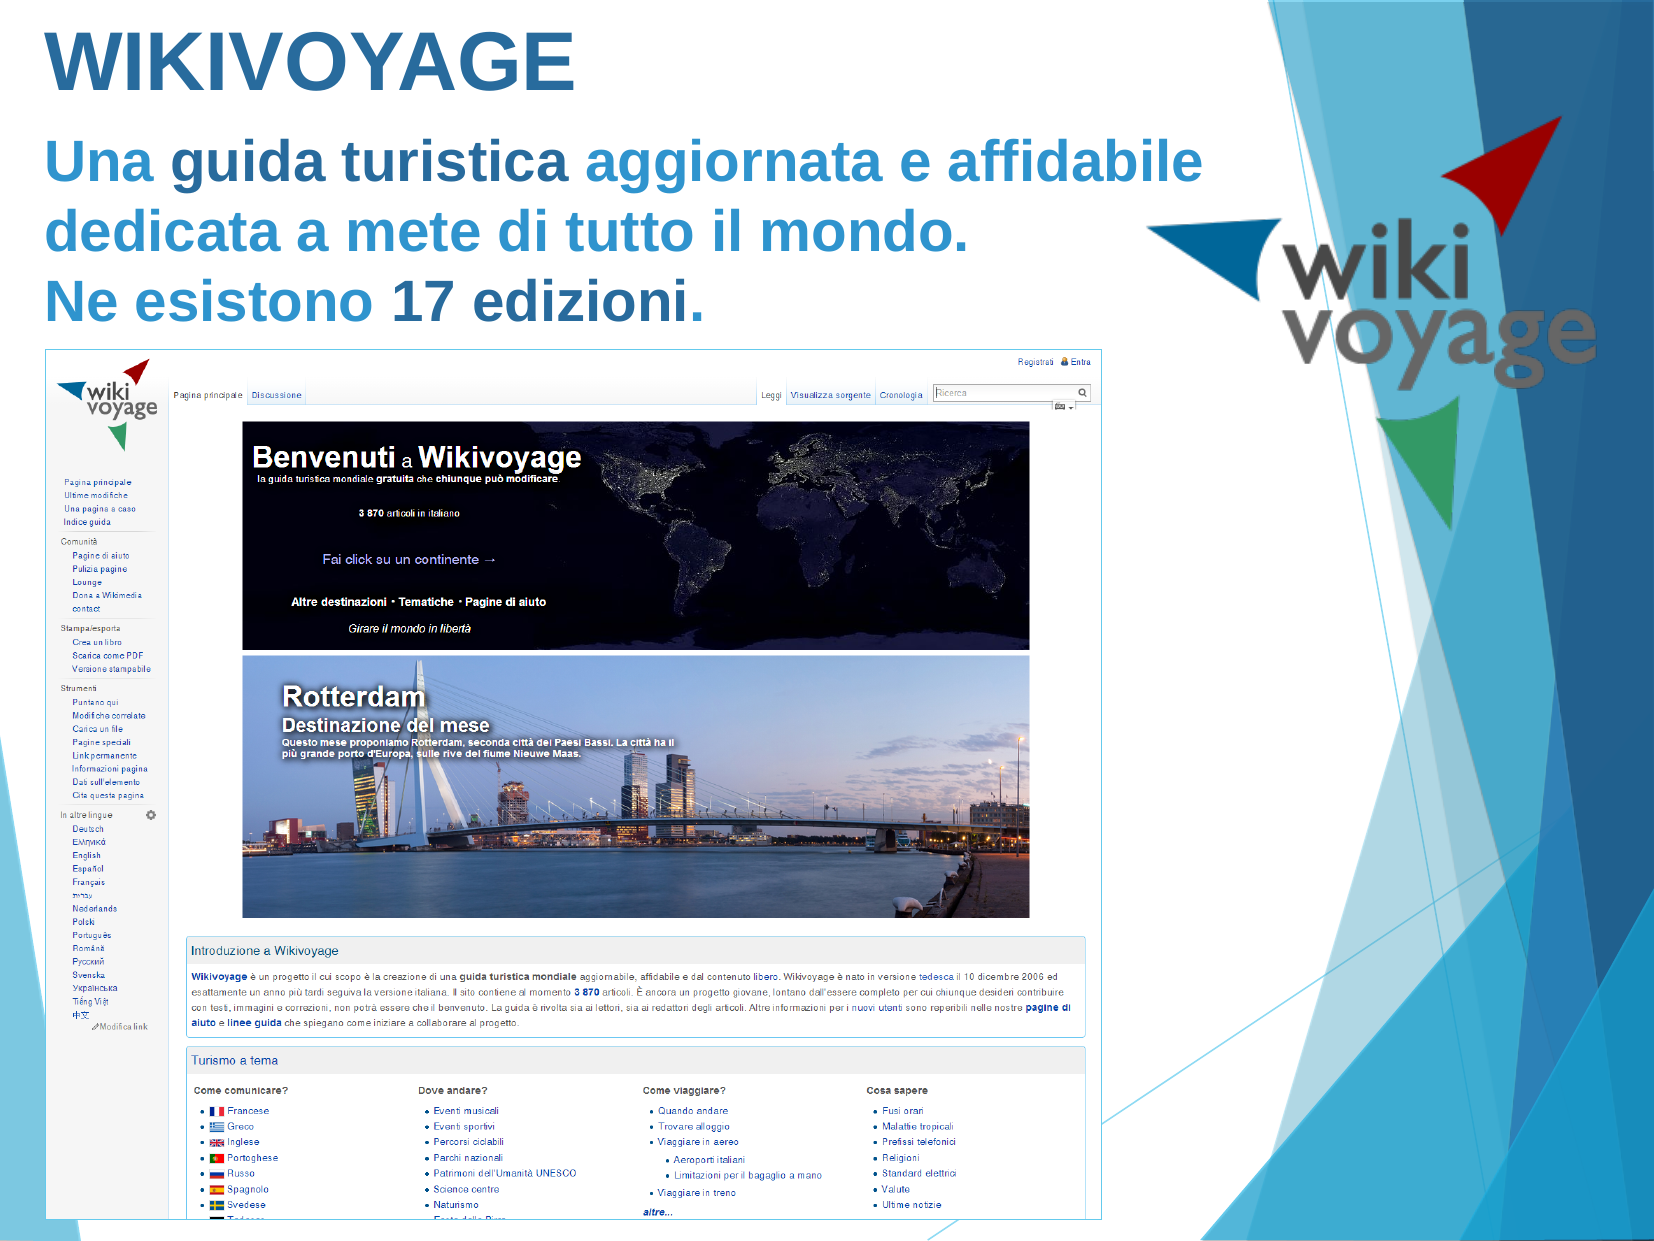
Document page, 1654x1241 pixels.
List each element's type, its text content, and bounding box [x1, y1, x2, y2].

text_box WIKIVOYAGE [29, 0, 1309, 115]
picture [45, 349, 1102, 1220]
picture [1134, 87, 1609, 562]
text_box Una guida turistica aggiornata e affidabile dedicata a mete di tutto il mondo. Ne esistono 17 edizioni. [29, 116, 1134, 341]
